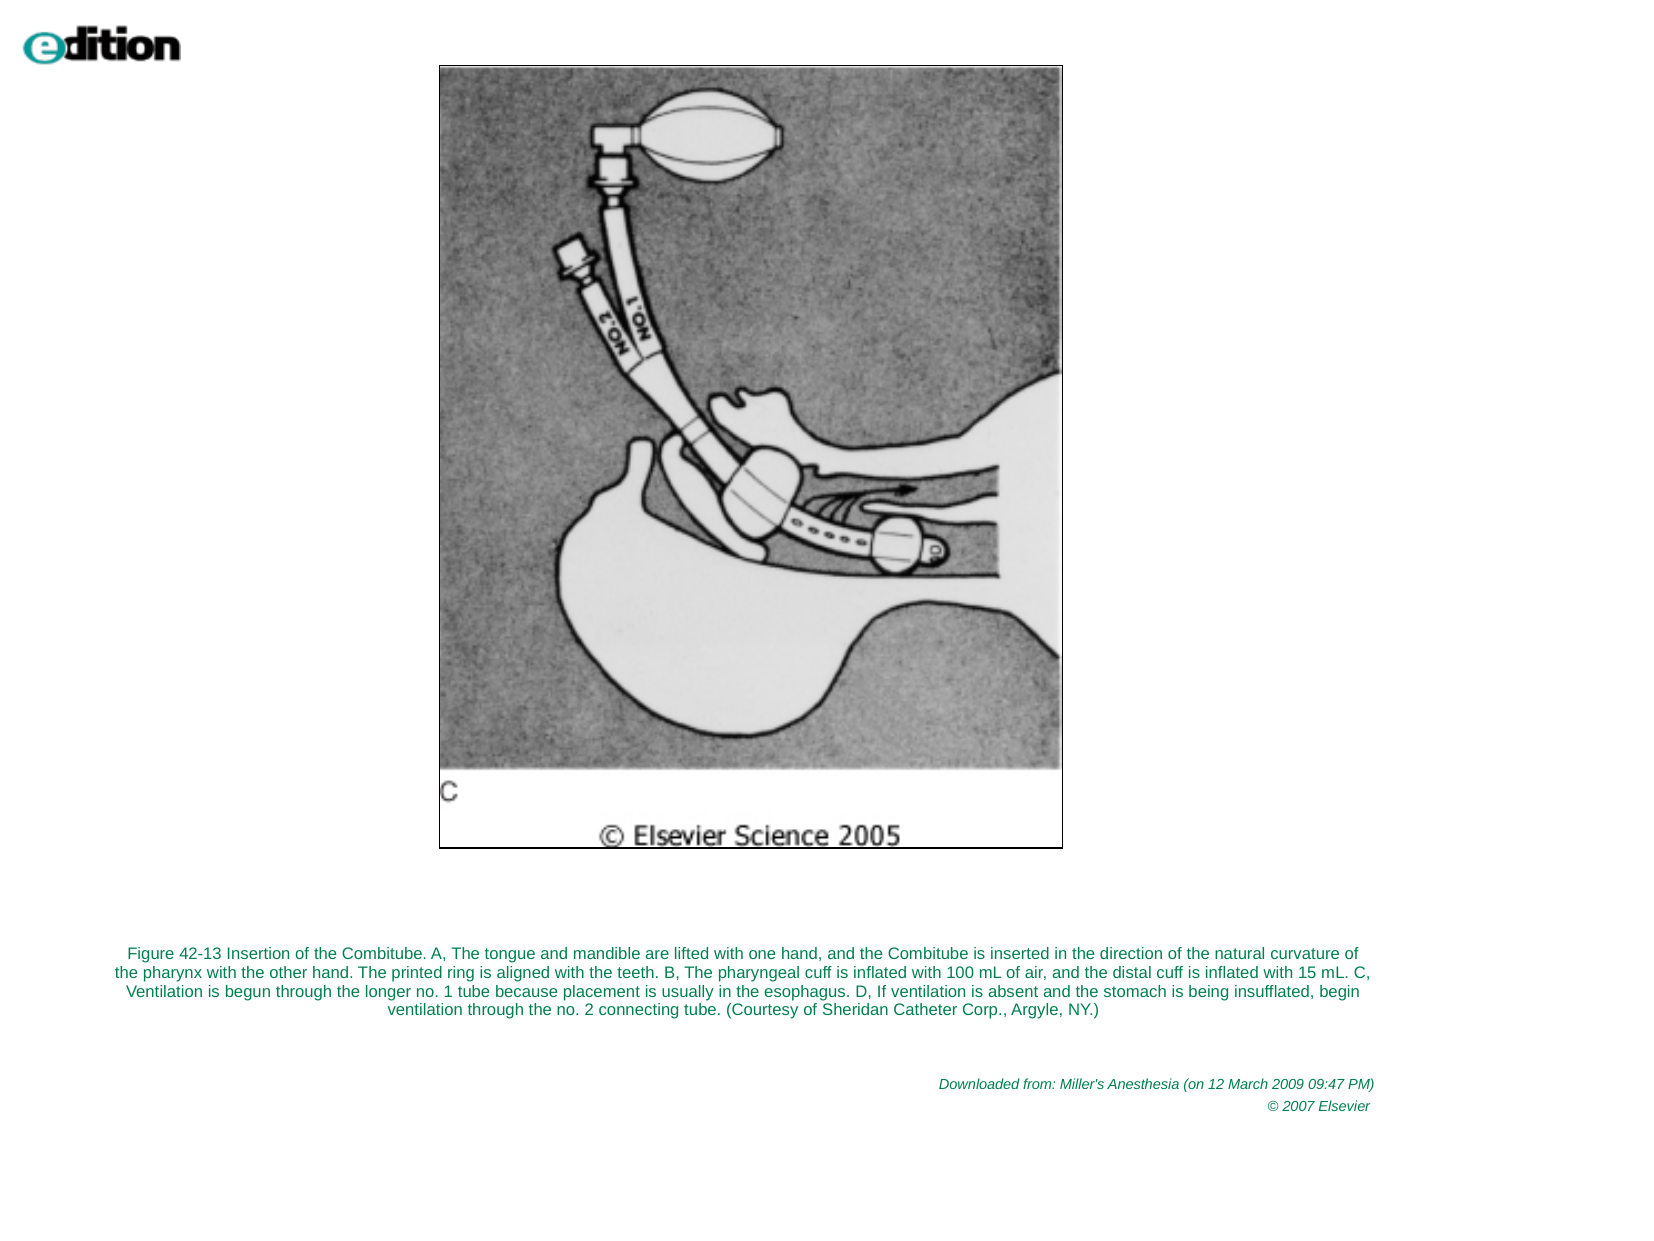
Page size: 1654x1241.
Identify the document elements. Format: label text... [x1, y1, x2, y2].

picture [440, 66, 1062, 848]
text_box Figure 42-13 Insertion of the Combitube. A, The tongue and mandible are lifted with one hand, and the Combitube is inserted in the direction of the natural curvature of the pharynx with the other hand. The printed ring is aligned with the teeth. B, The pharyngeal cuff is inflated with 100 mL of air, and the distal cuff is inflated with 15 mL. C, Ventilation is begun through the longer no. 1 tube because placement is usually in the esophagus. D, If ventilation is absent and the stomach is being insufflated, begin ventilation through the no. 2 connecting tube. (Courtesy of Sheridan Catheter Corp., Argyle, NY.) [100, 936, 1388, 1028]
text_box Downloaded from: Miller's Anesthesia (on 12 March 2009 09:47 PM) [657, 1069, 1390, 1101]
picture [17, 18, 181, 71]
text_box © 2007 Elsevier [656, 1090, 1389, 1122]
